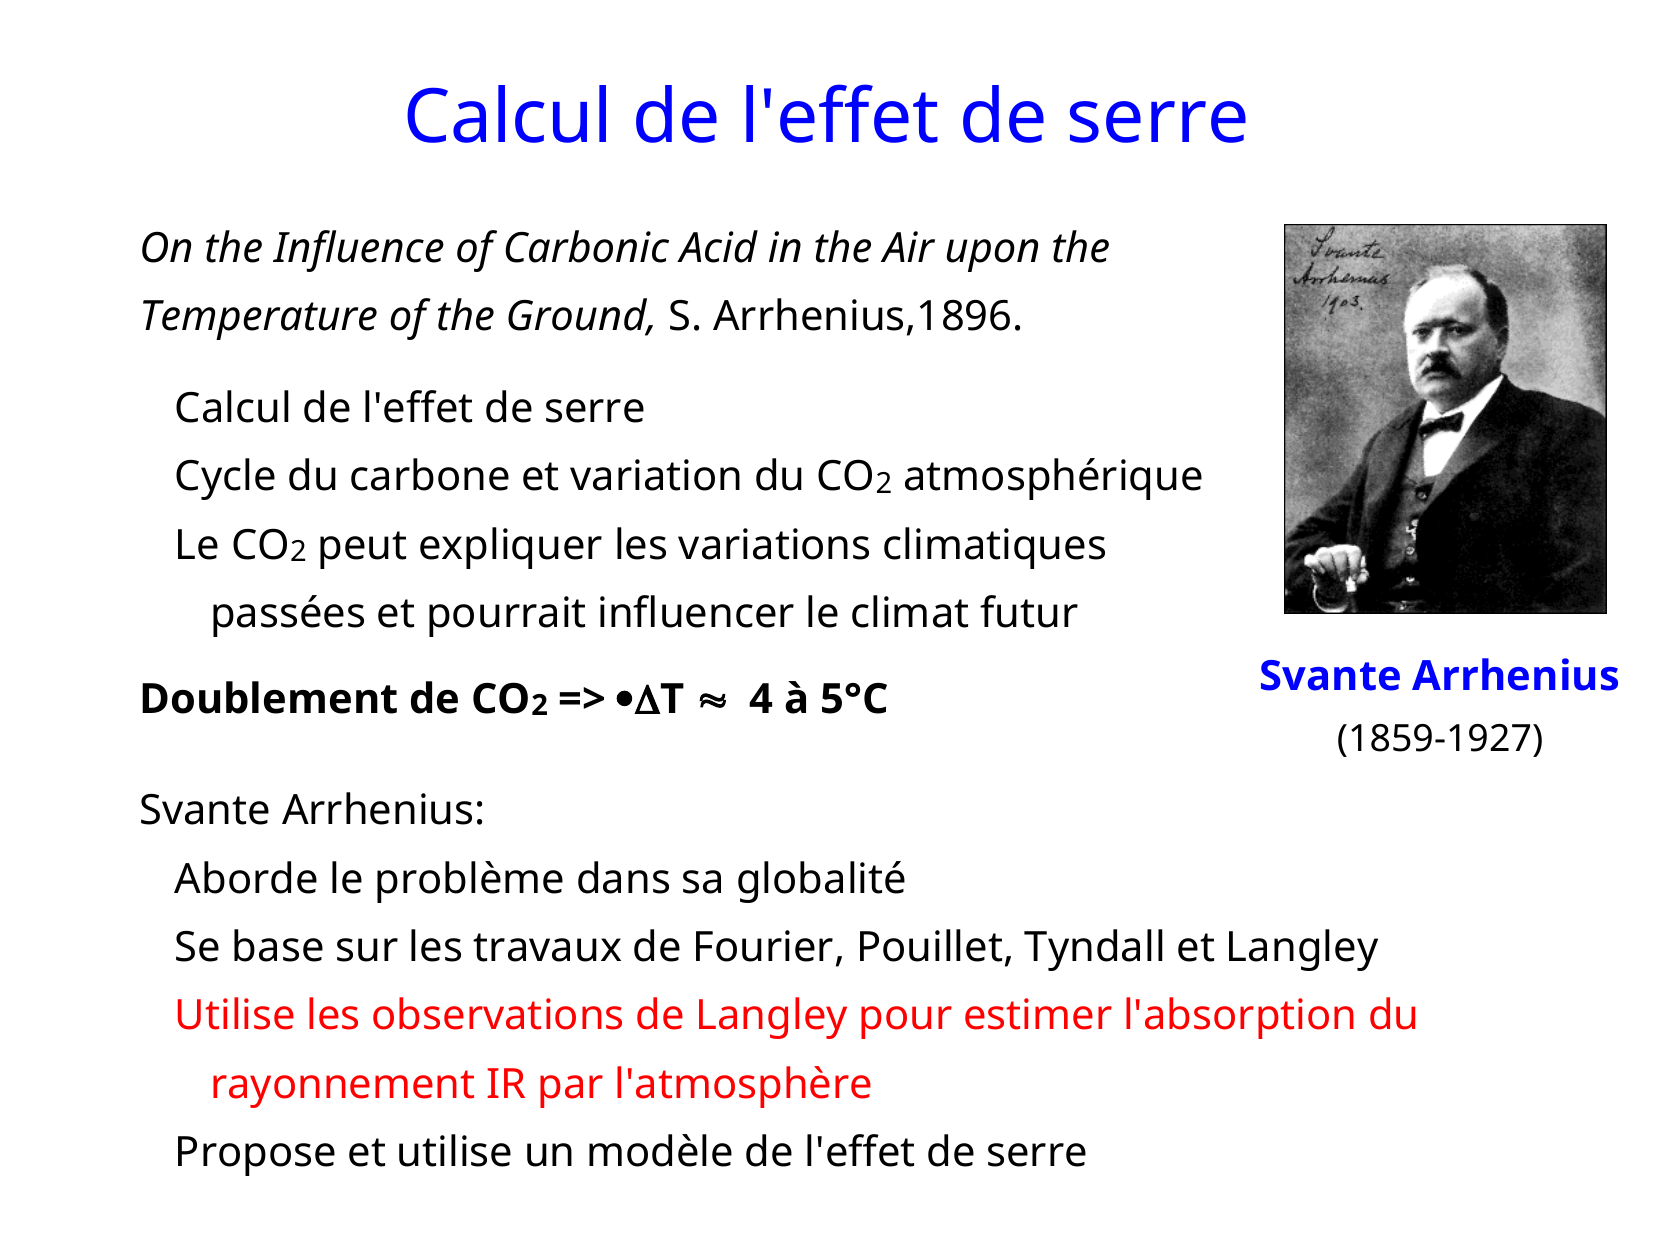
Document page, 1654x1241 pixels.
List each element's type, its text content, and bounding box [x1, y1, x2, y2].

text_box On the Influence of Carbonic Acid in the Air upon the Temperature of the Ground, S. Arrhenius,1896. Calcul de l'effet de serre Cycle du carbone et variation du CO2 atmosphérique Le CO2 peut expliquer les variations climatiques passées et pourrait influencer le climat futur Doublement de CO2 => T  4 à 5°C [124, 198, 1267, 687]
title Calcul de l'effet de serre [82, 21, 1571, 206]
picture [1284, 224, 1607, 614]
text_box Svante Arrhenius: Aborde le problème dans sa globalité Se base sur les travaux de Fourier, Pouillet, Tyndall et Langley Utilise les observations de Langley pour estimer l'absorption du rayonnement IR par l'atmosphère Propose et utilise un modèle de l'effet de serre [124, 761, 1548, 1111]
text_box Svante Arrhenius (1859-1927) [1240, 629, 1640, 752]
